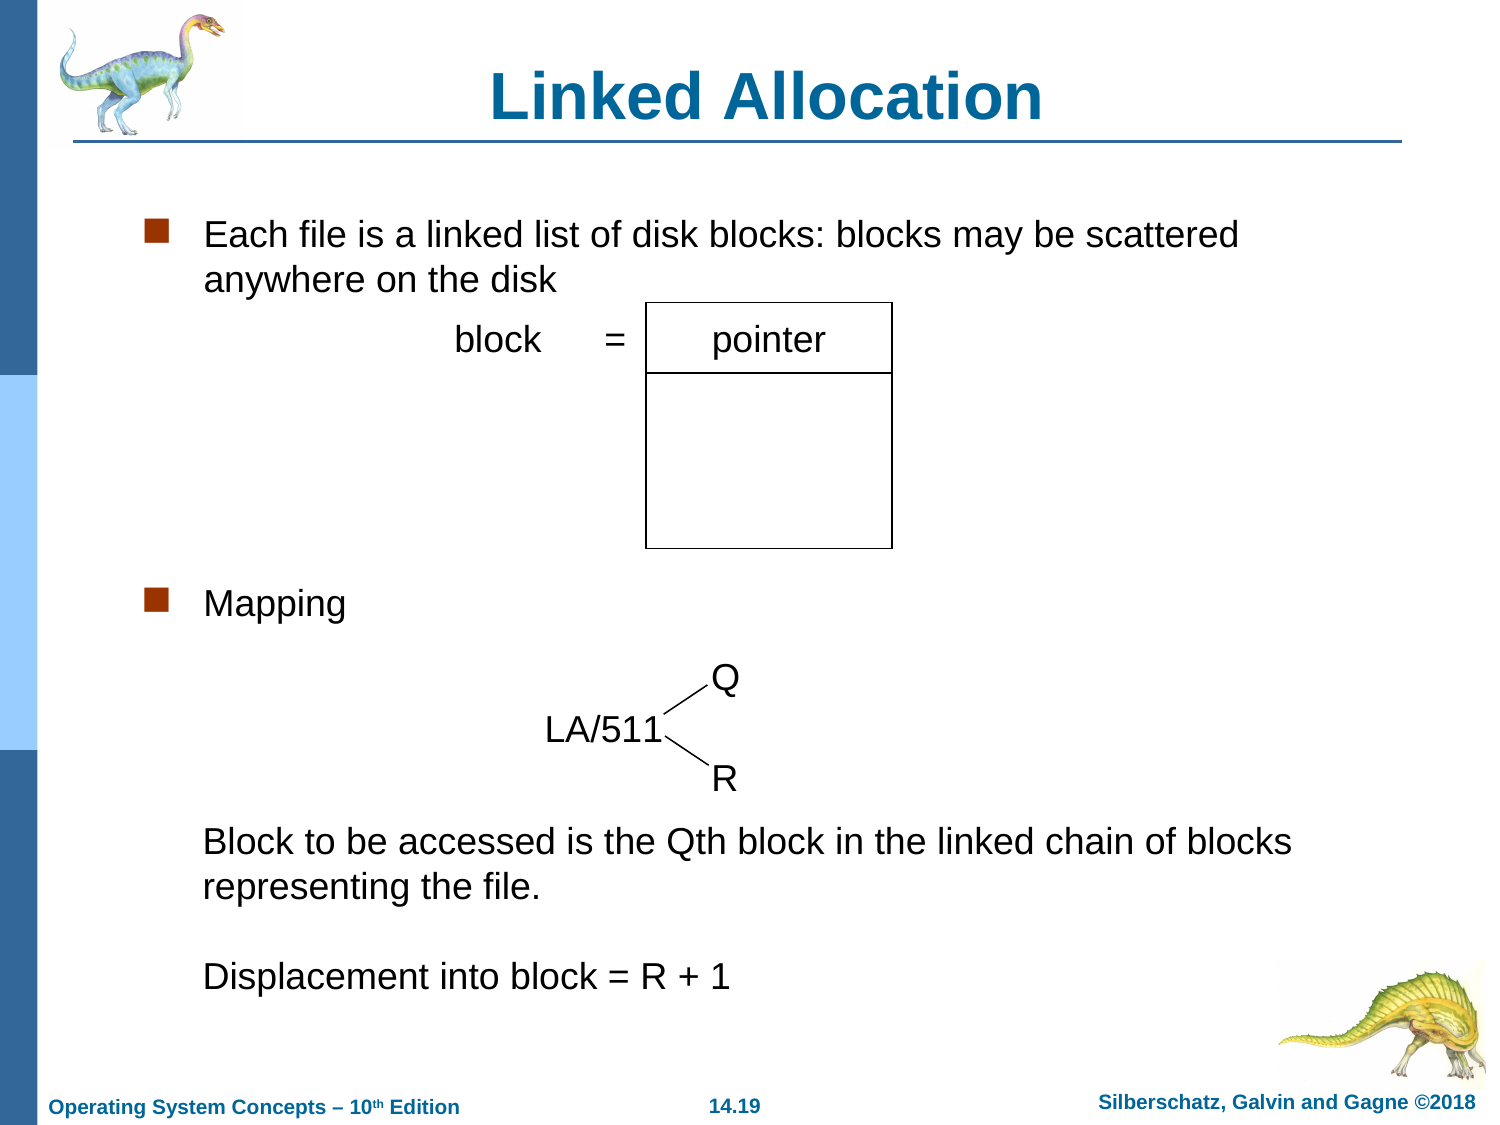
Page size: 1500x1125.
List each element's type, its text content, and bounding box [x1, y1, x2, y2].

text_box LA/511 [529, 697, 679, 758]
picture [1275, 959, 1486, 1090]
picture [46, 0, 243, 149]
title Linked Allocation [110, 45, 1425, 141]
text_box R [696, 746, 754, 807]
list Each file is a linked list of disk blocks: blocks may be scattered anywhere on the disk [132, 202, 1376, 326]
text_box pointer [646, 302, 893, 373]
text_box Block to be accessed is the Qth block in the linked chain of blocks representing the file. Displacement into block = R + 1 [112, 809, 1399, 1078]
text_box Q [696, 645, 756, 706]
picture [1415, 1094, 1423, 1099]
text_box Mapping [132, 510, 1342, 659]
text_box [646, 373, 893, 510]
text_box block = [439, 307, 642, 369]
